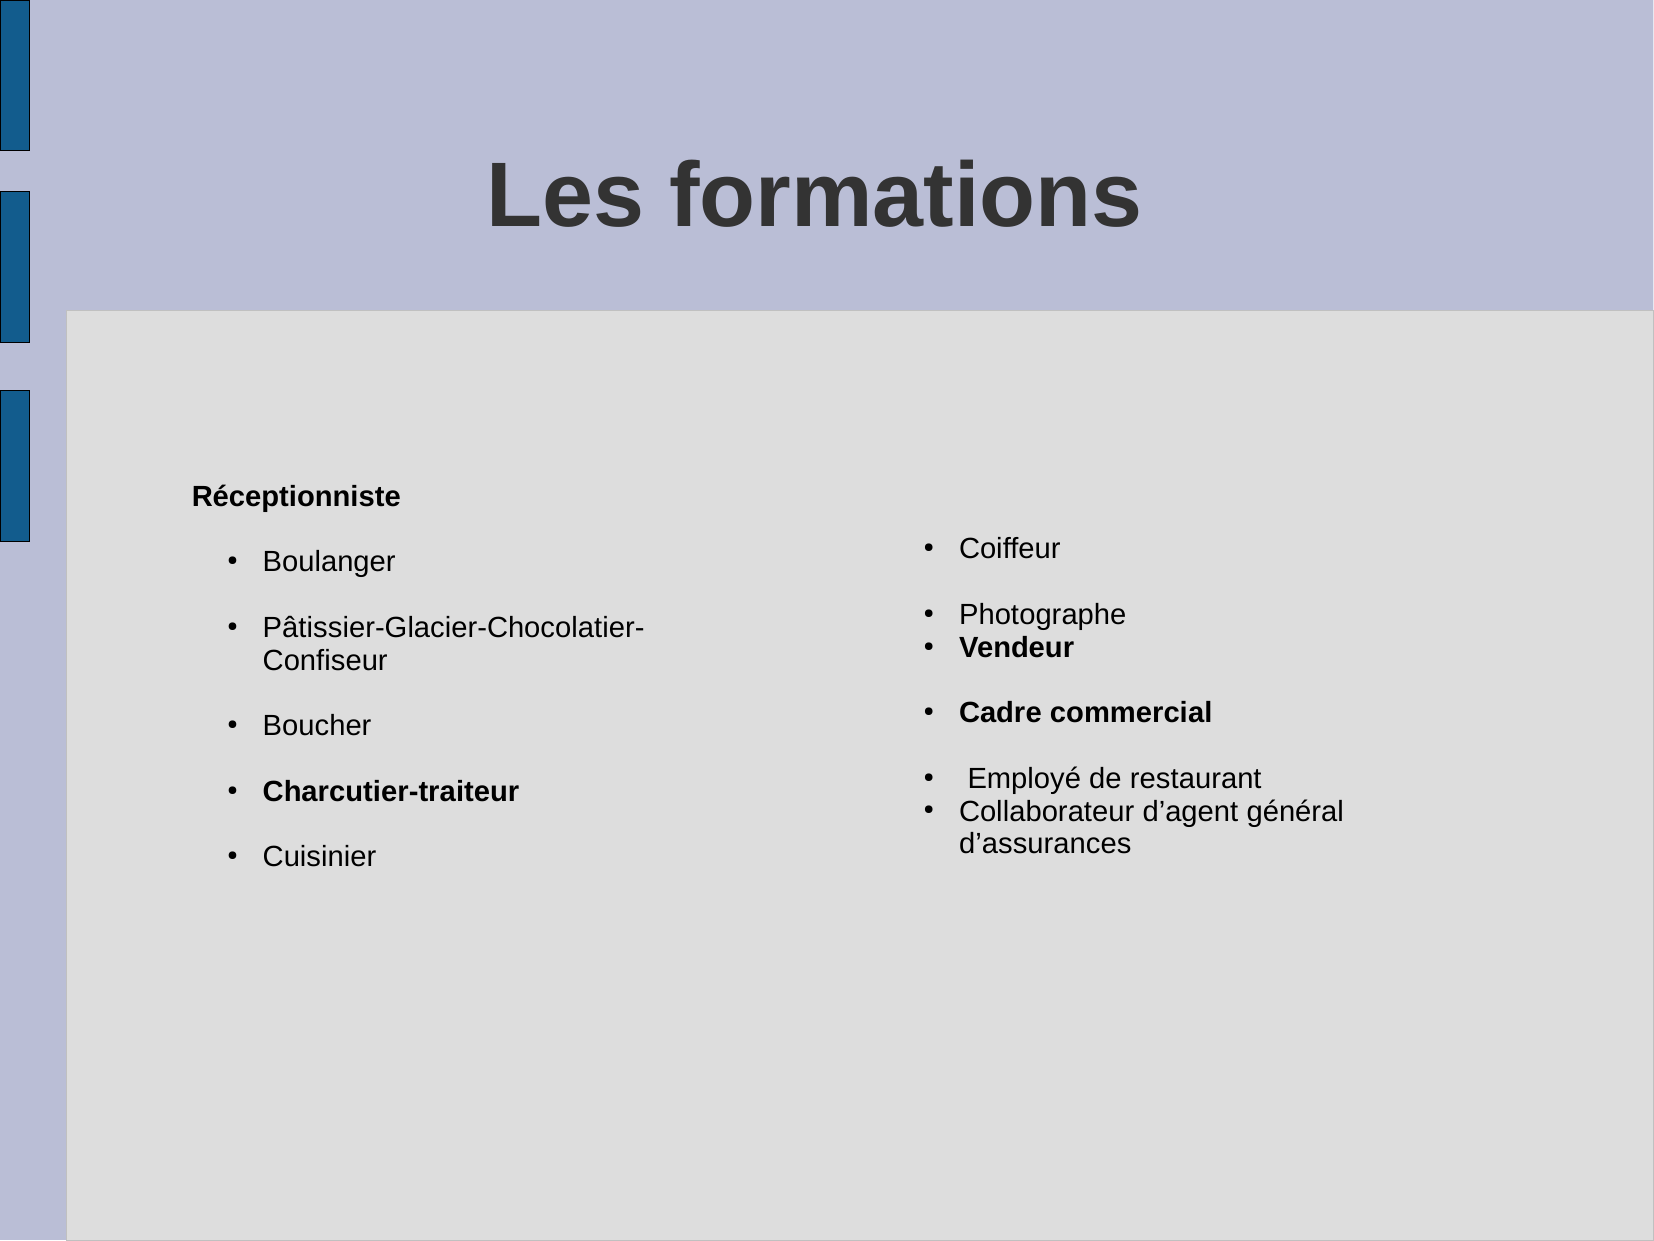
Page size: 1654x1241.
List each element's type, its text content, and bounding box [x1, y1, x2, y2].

text_box Réceptionniste Boulanger Pâtissier-Glacier-Chocolatier-Confiseur Boucher Charcutier-traiteur Cuisinier [177, 472, 768, 1146]
text_box Coiffeur Photographe Vendeur Cadre commercial Employé de restaurant Collaborateur d’agent général d’assurances [873, 492, 1447, 1004]
title Les formations [121, 91, 1534, 299]
